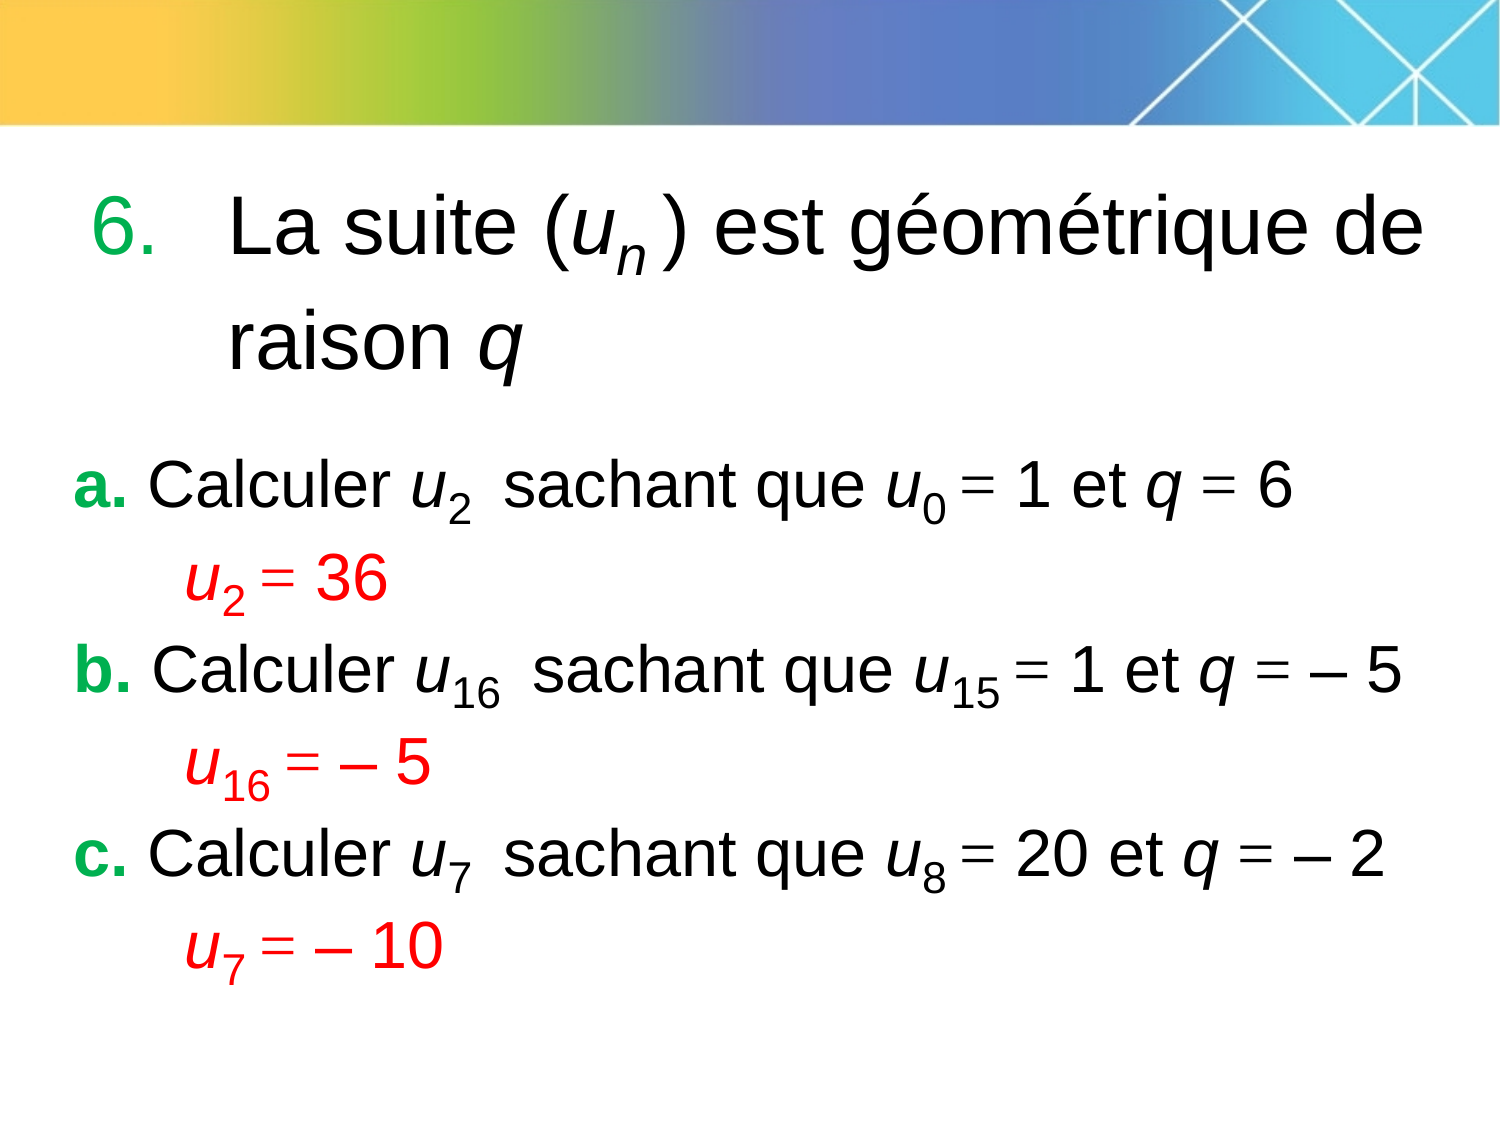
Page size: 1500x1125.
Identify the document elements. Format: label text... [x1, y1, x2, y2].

text_box La suite (un ) est géométrique de raison q [75, 164, 1500, 338]
text_box a. Calculer u2 sachant que u0 = 1 et q = 6 u2 = 36 b. Calculer u16 sachant que u15 = 1 et q = – 5 u16 = – 5 c. Calculer u7 sachant que u8 = 20 et q = – 2 u7 = – 10 [58, 433, 1442, 1082]
picture [0, 0, 1500, 127]
